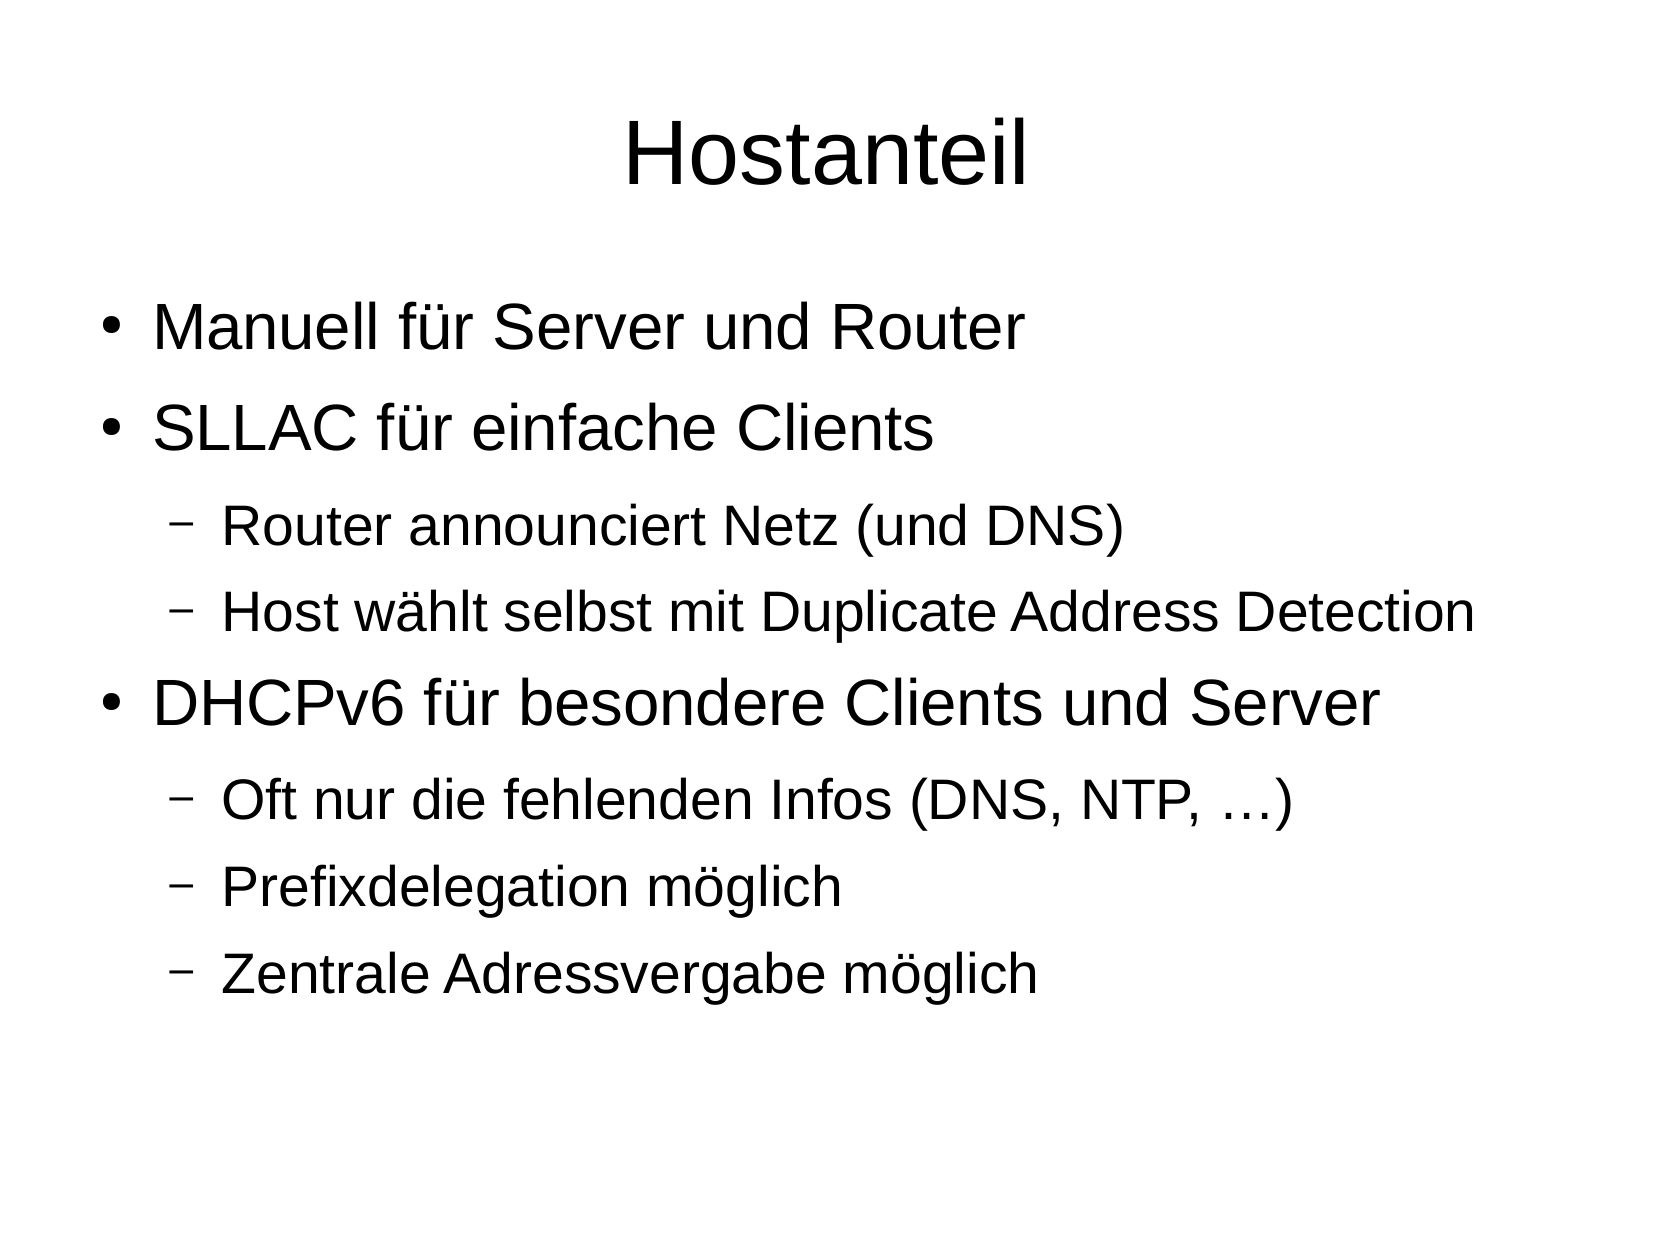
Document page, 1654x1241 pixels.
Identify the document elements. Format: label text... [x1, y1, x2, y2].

title Hostanteil [82, 49, 1571, 257]
list Manuell für Server und Router SLLAC für einfache Clients Router announciert Netz (und DNS) Host wählt selbst mit Duplicate Address Detection DHCPv6 für besondere Clients und Server Oft nur die fehlenden Infos (DNS, NTP, …) Prefixdelegation möglich Zentrale Adressvergabe möglich [82, 290, 1571, 1010]
